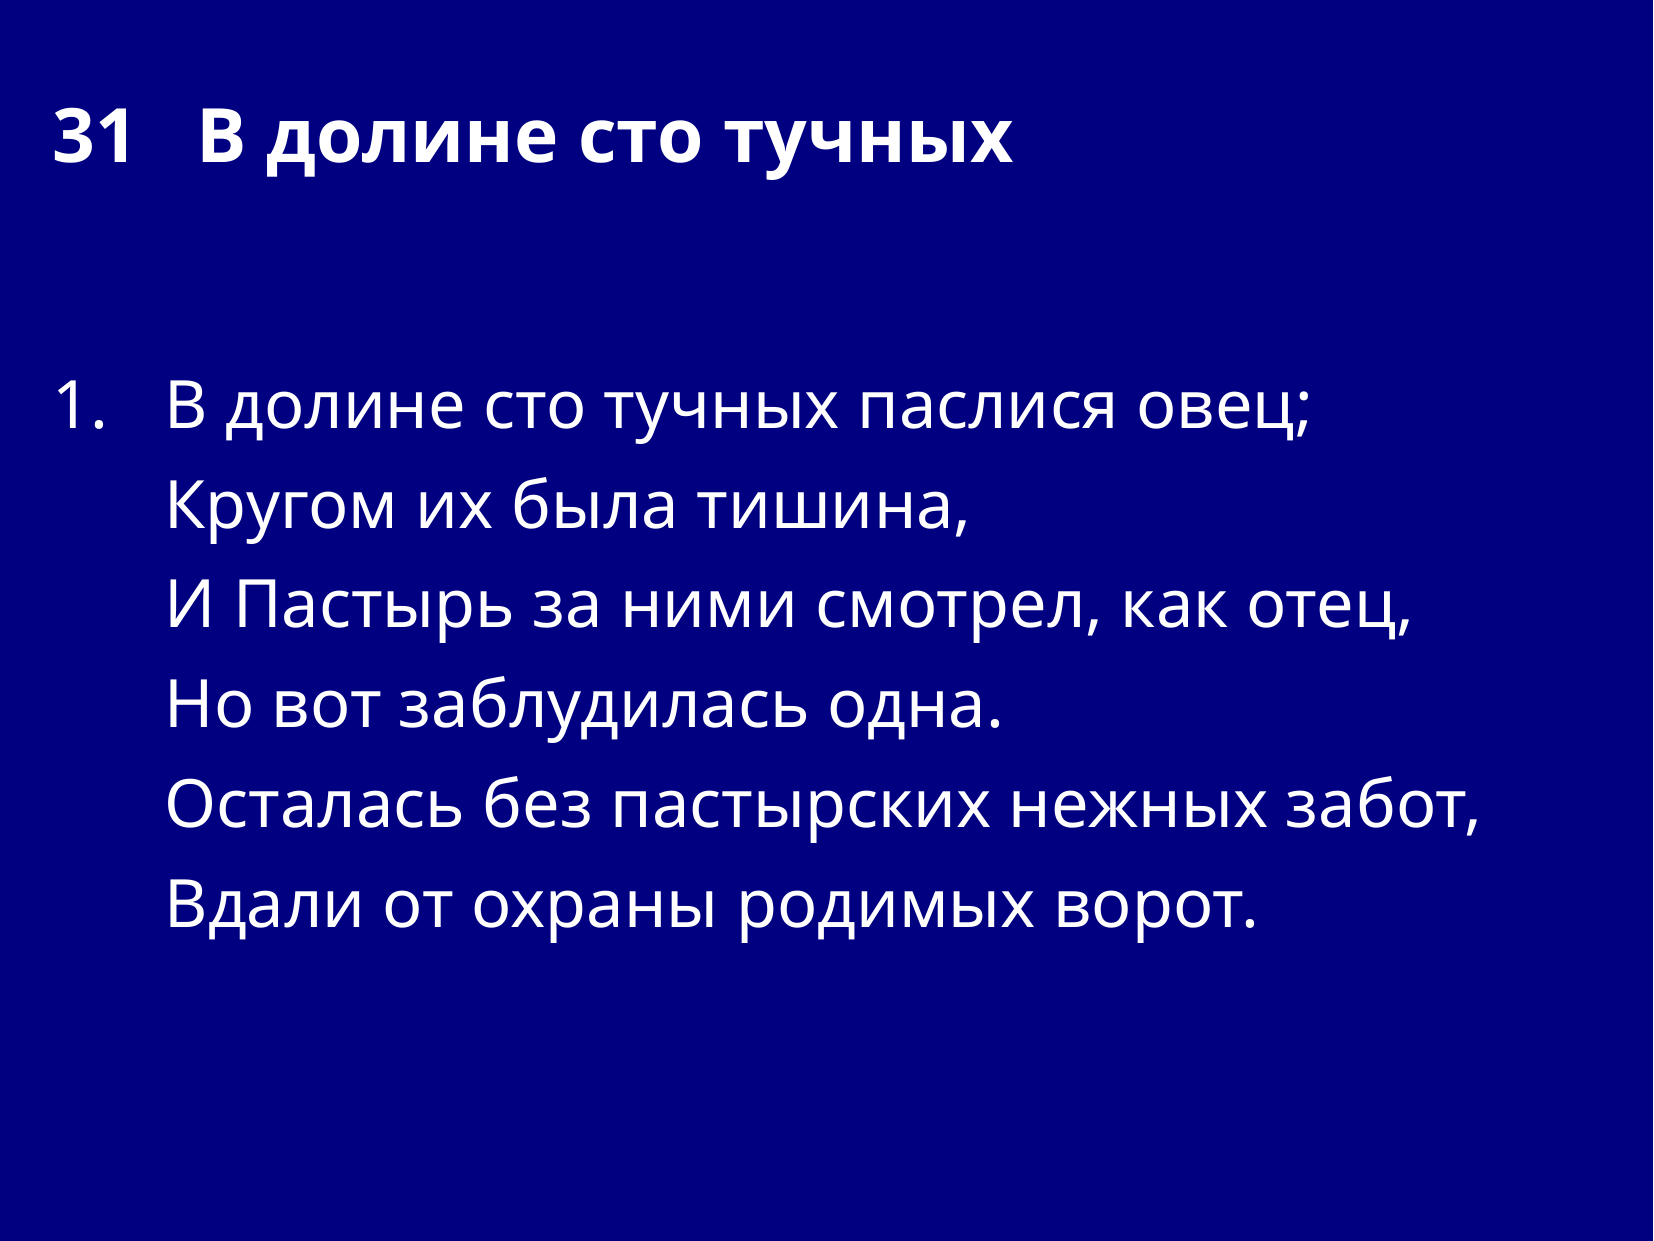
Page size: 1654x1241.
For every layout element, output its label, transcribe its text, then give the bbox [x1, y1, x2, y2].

text_box 1. В долине сто тучных паслися овец; Кругом их была тишина, И Пастырь за ними смотрел, как отец, Но вот заблудилась одна. Осталась без пастырских нежных забот, Вдали от охраны родимых ворот. [37, 150, 1653, 1163]
text_box 31 В долине сто тучных [37, 75, 1576, 188]
